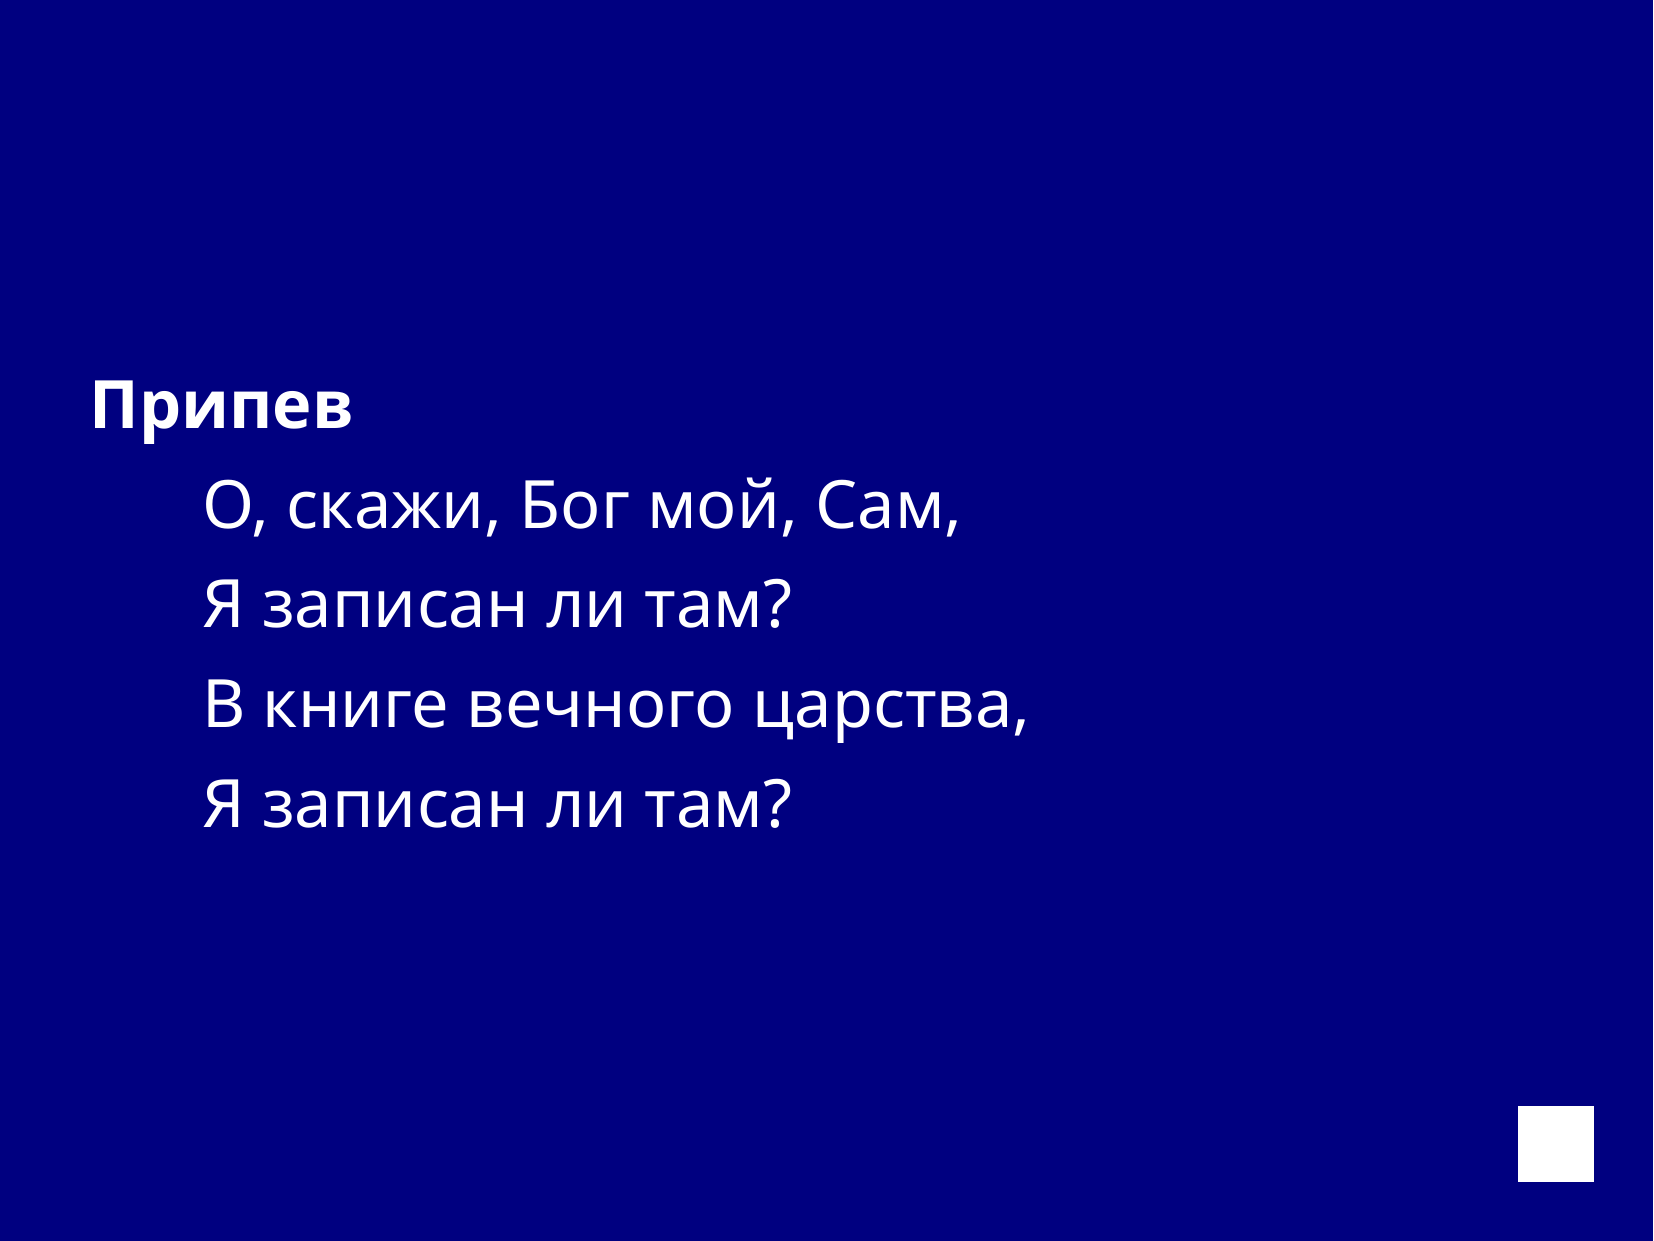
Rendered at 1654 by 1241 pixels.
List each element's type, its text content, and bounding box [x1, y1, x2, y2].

text_box [1518, 1106, 1594, 1182]
text_box Припев О, скажи, Бог мой, Сам, Я записан ли там? В книге вечного царства, Я записан ли там? [75, 150, 1576, 1163]
